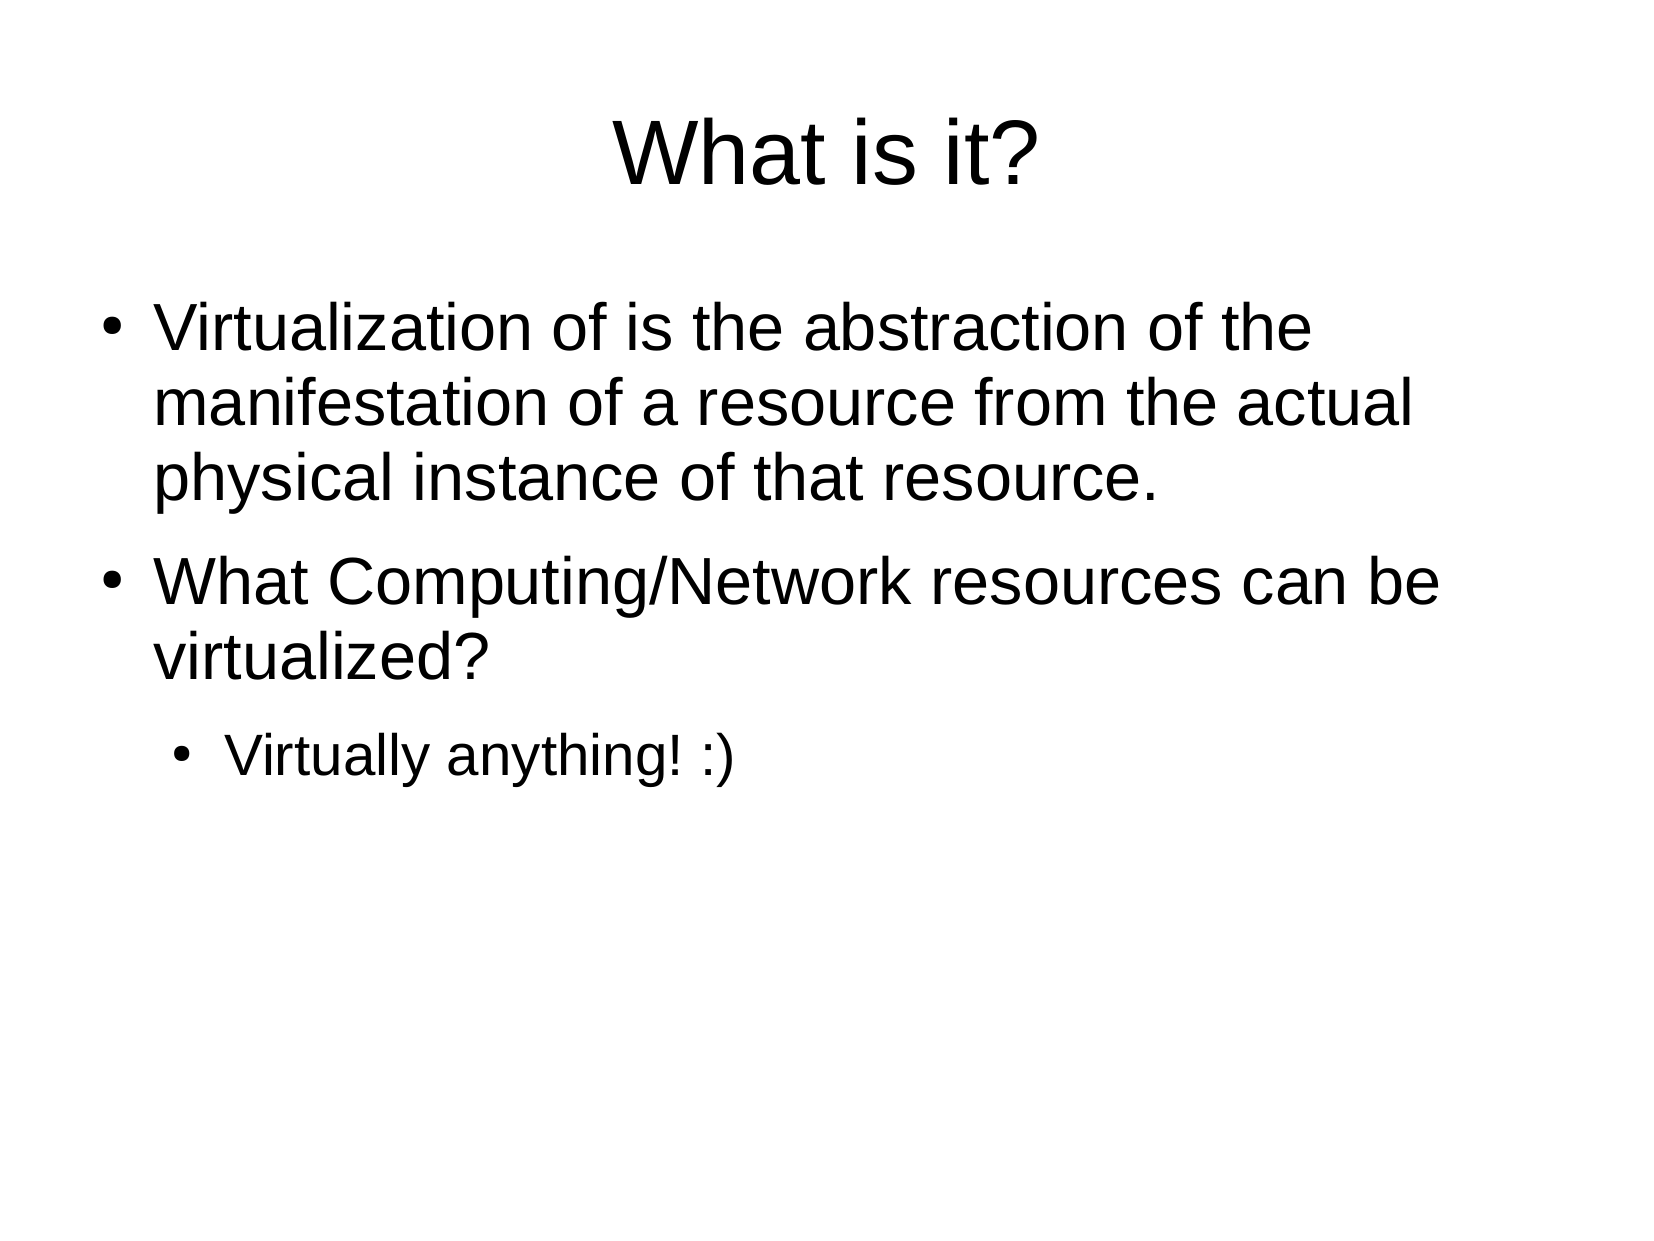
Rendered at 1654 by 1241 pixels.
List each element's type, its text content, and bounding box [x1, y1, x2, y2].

title What is it? [82, 49, 1571, 257]
list Virtualization of is the abstraction of the manifestation of a resource from the actual physical instance of that resource. What Computing/Network resources can be virtualized? Virtually anything! :) [82, 290, 1571, 1109]
